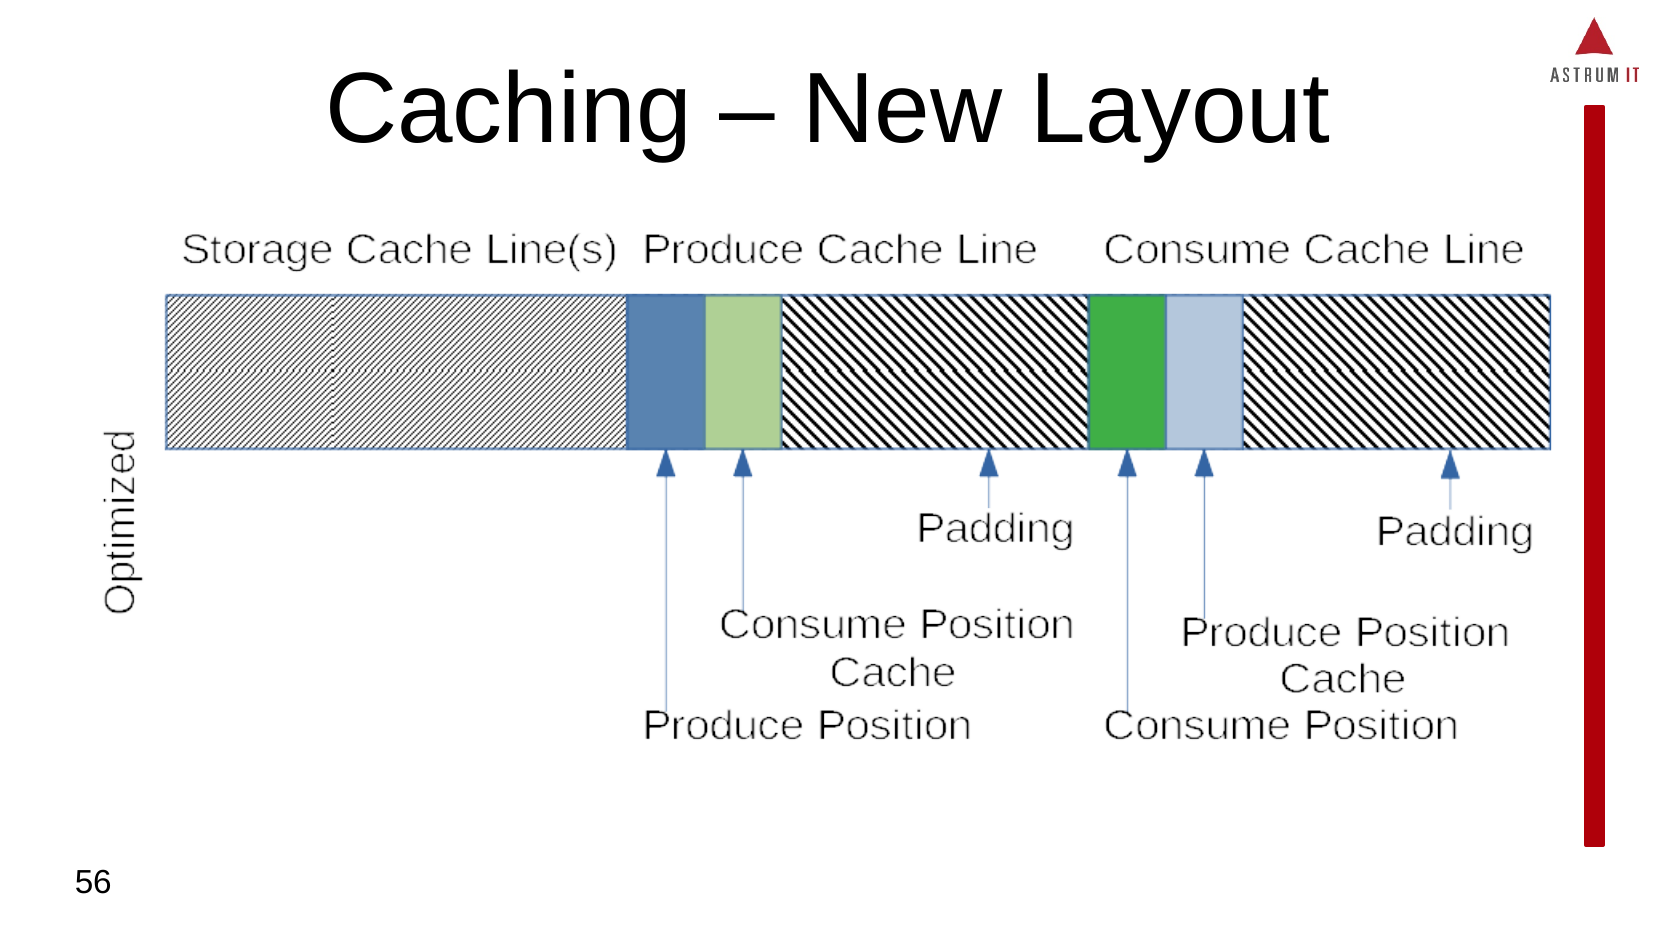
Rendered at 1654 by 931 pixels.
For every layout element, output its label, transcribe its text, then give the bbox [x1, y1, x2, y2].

title Caching – New Layout [114, 30, 1541, 186]
picture [1550, 17, 1639, 82]
picture [88, 217, 1566, 757]
